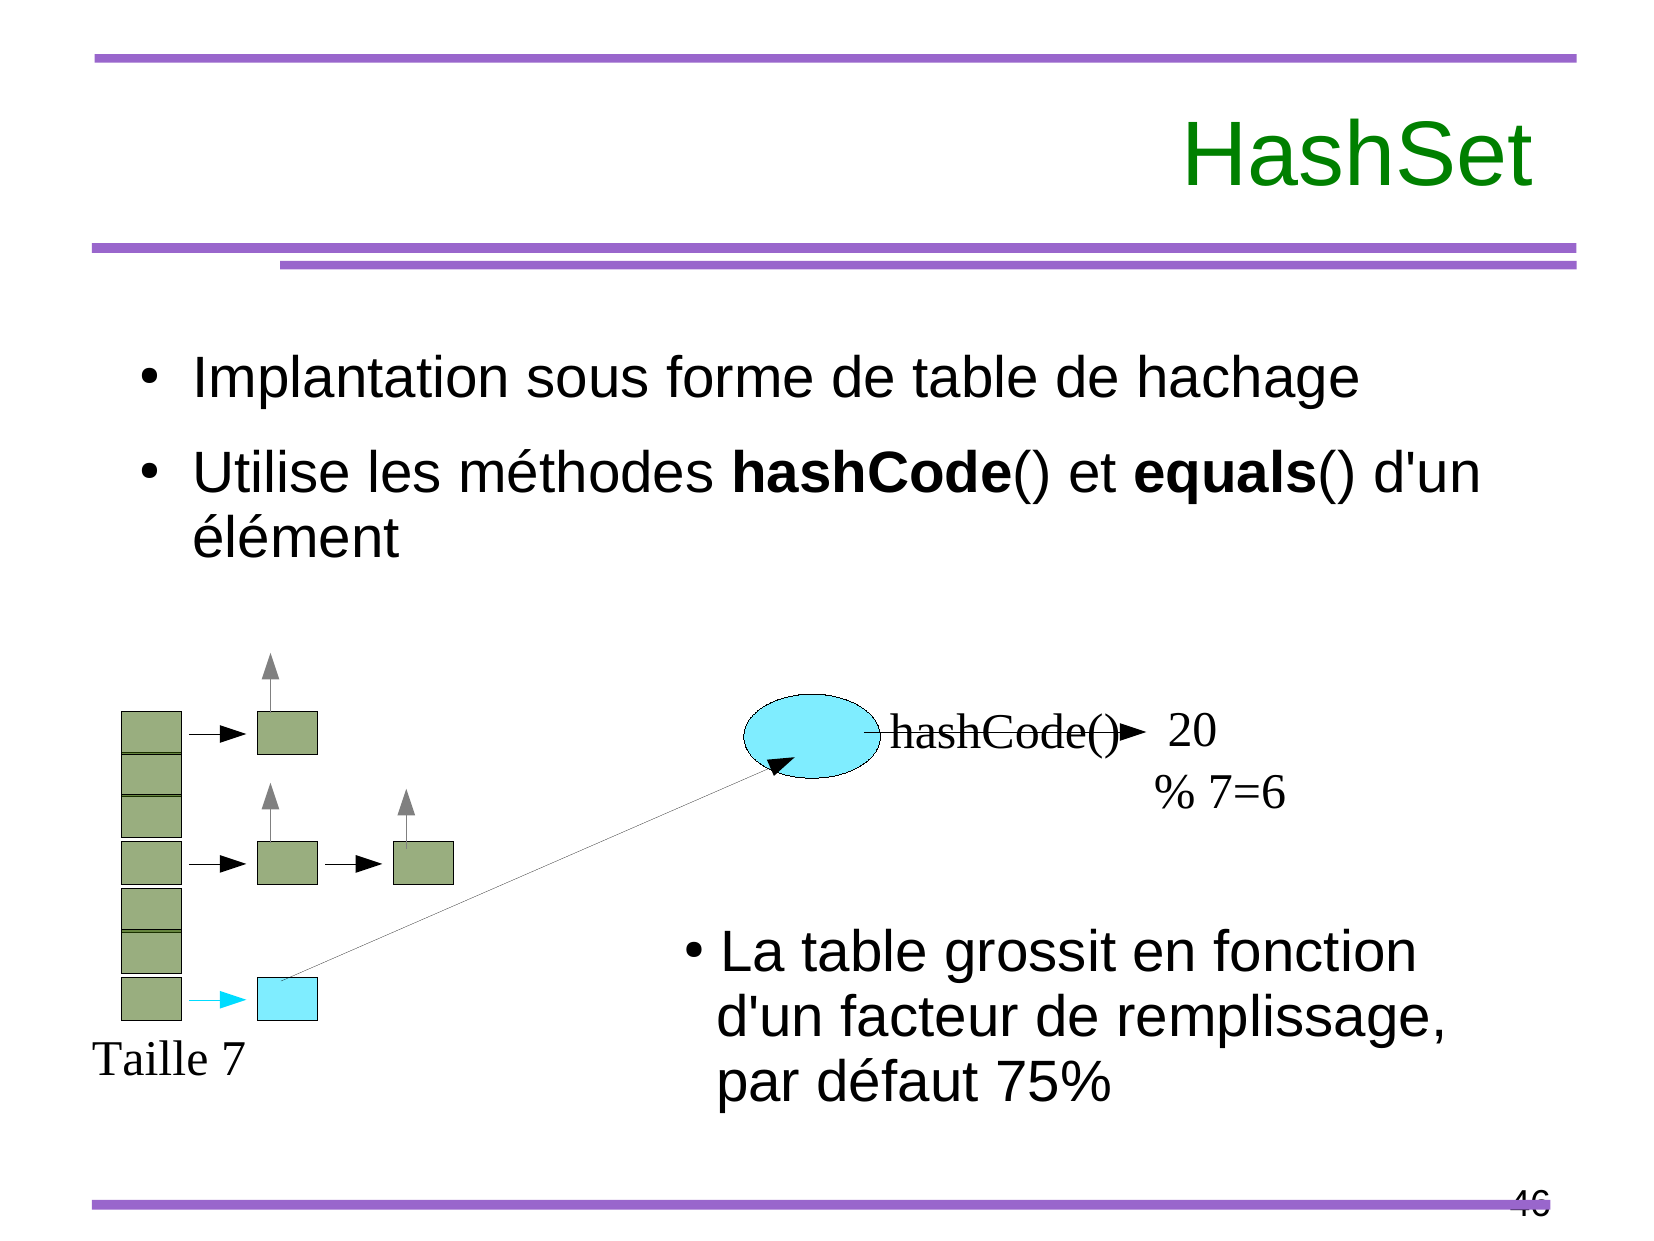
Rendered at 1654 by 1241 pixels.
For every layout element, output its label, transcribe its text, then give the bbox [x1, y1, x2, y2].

text_box Taille 7 [91, 1031, 247, 1087]
text_box 20 [1167, 702, 1218, 758]
text_box [121, 888, 182, 974]
title HashSet [121, 49, 1534, 257]
list Implantation sous forme de table de hachage Utilise les méthodes hashCode() et equals() d'un élément [121, 344, 1534, 684]
text_box [121, 841, 182, 885]
text_box % 7=6 [1153, 764, 1287, 820]
text_box La table grossit en fonction d'un facteur de remplissage, par défaut 75% [683, 918, 1570, 1149]
text_box [743, 694, 881, 779]
text_box [121, 977, 182, 1021]
text_box [257, 977, 318, 1021]
text_box [257, 841, 318, 885]
text_box [257, 711, 318, 755]
text_box [121, 711, 182, 838]
text_box [393, 841, 454, 885]
